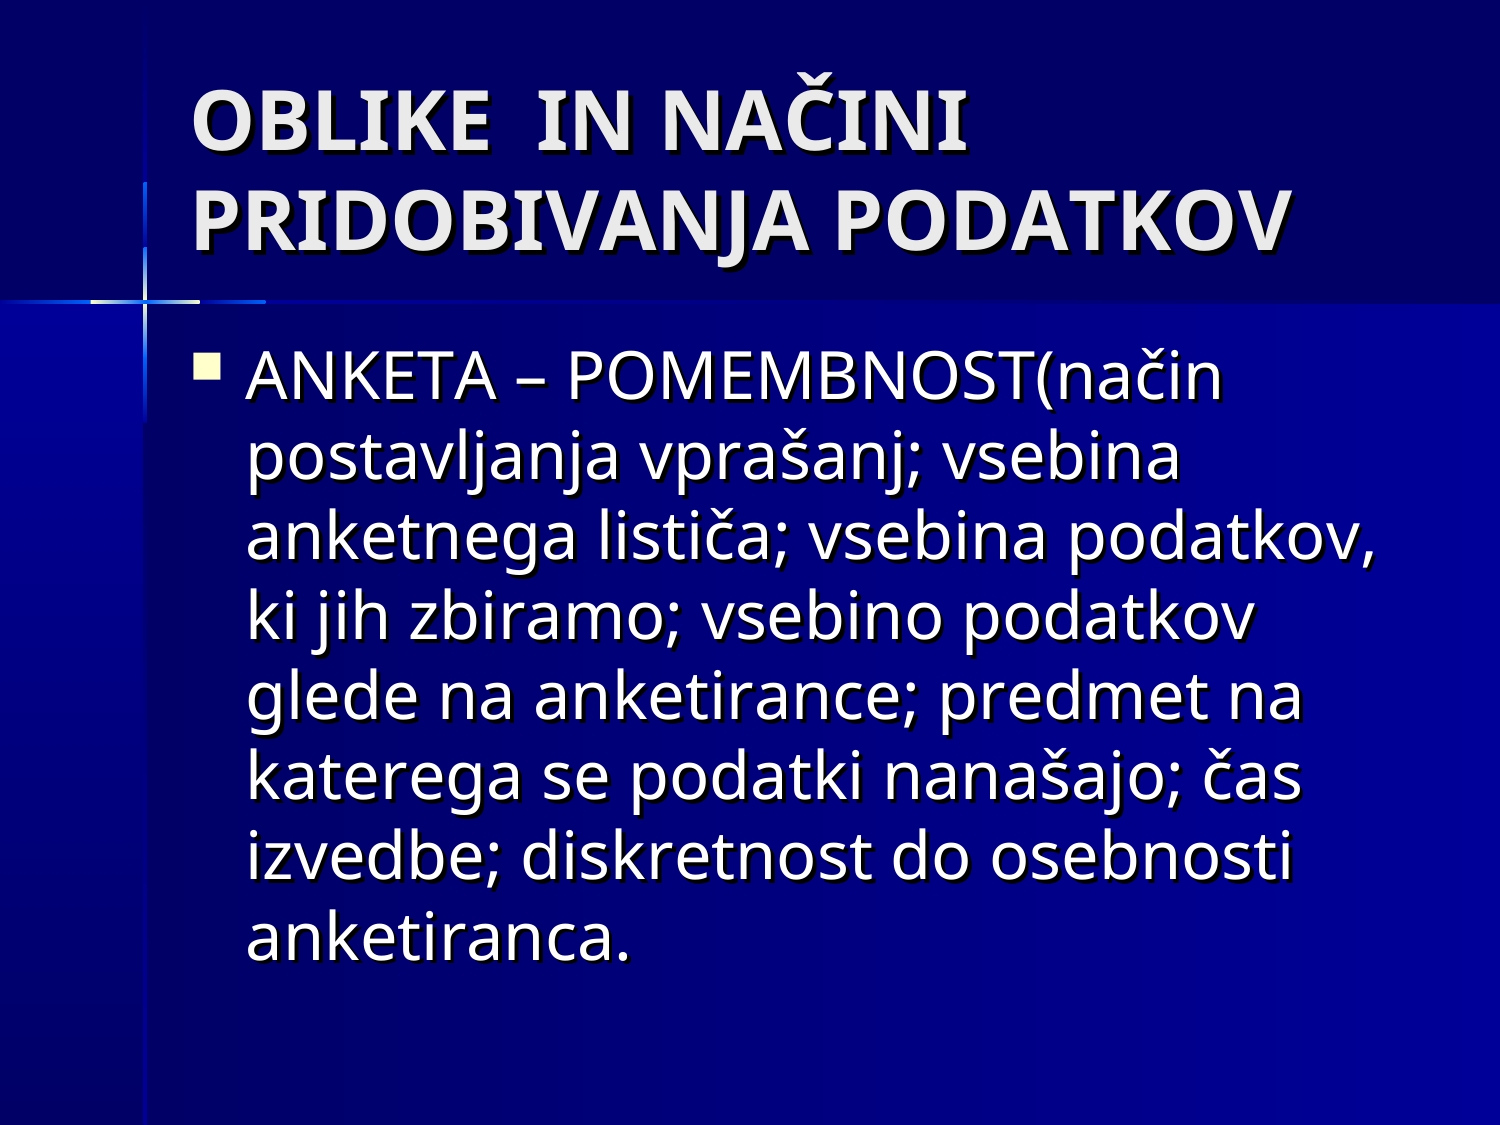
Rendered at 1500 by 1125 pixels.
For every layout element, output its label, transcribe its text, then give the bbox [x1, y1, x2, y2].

list ANKETA – POMEMBNOST(način postavljanja vprašanj; vsebina anketnega lističa; vsebina podatkov, ki jih zbiramo; vsebino podatkov glede na anketirance; predmet na katerega se podatki nanašajo; čas izvedbe; diskretnost do osebnosti anketiranca. [174, 324, 1413, 1001]
title OBLIKE IN NAČINI PRIDOBIVANJA PODATKOV [174, 49, 1413, 285]
